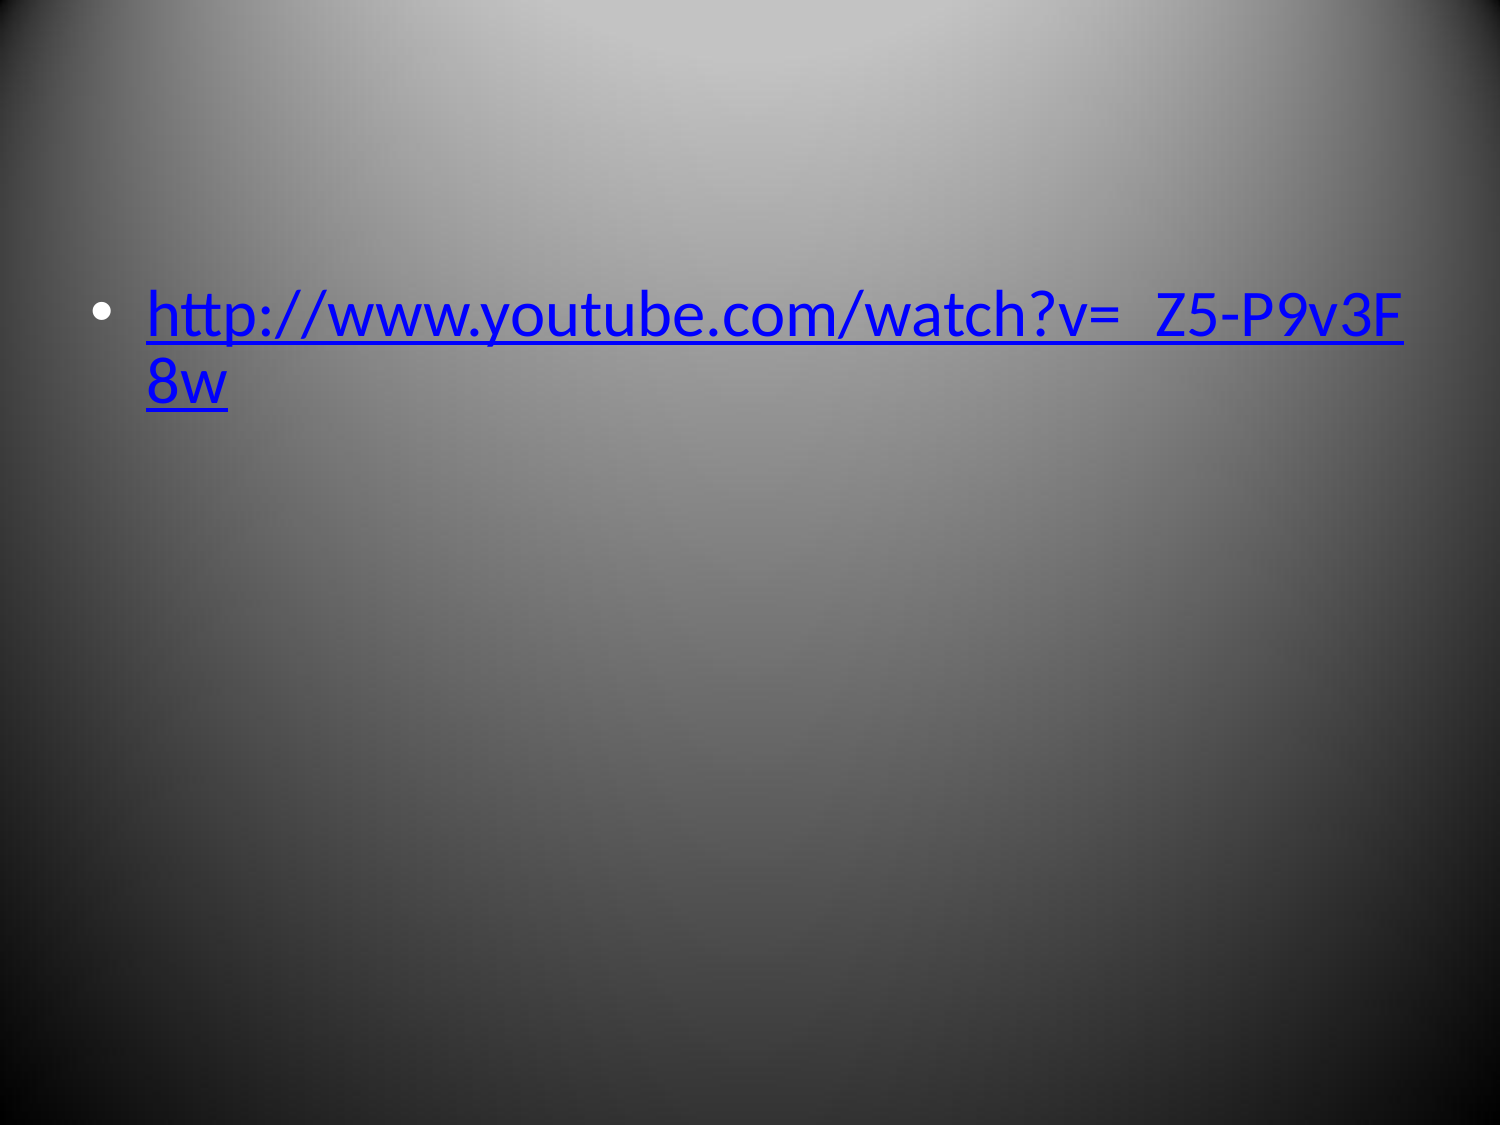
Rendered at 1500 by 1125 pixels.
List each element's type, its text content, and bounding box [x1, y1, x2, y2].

picture [0, 0, 1500, 1125]
list http://www.youtube.com/watch?v=_Z5-P9v3F8w [75, 262, 1425, 1005]
